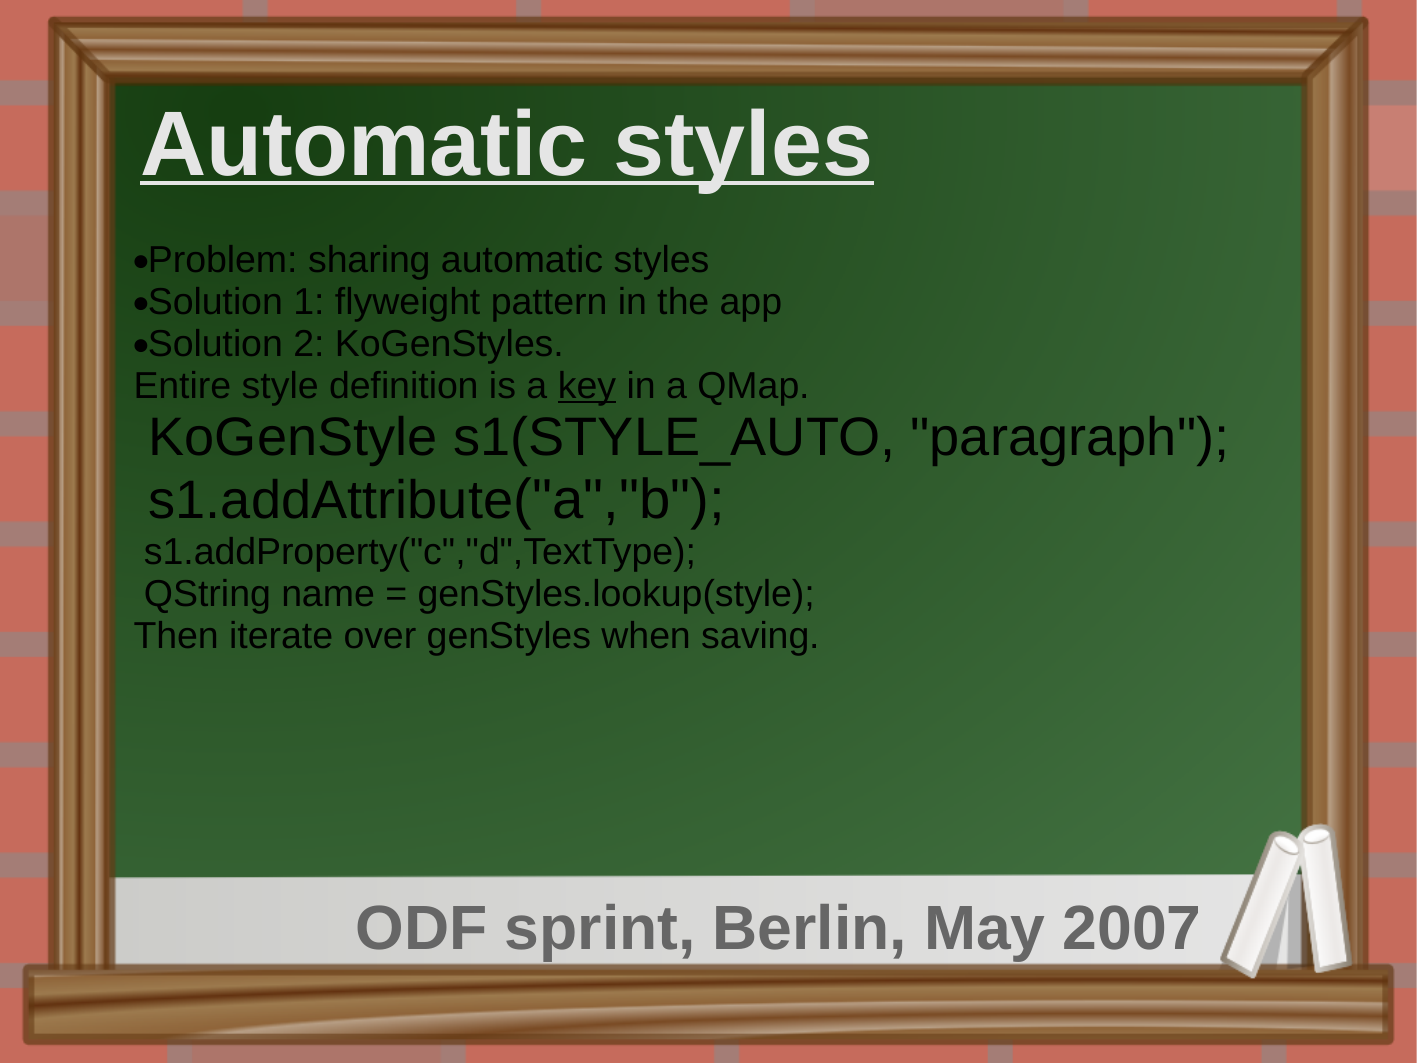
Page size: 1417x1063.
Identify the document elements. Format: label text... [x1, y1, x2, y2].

picture [0, 0, 1417, 1063]
text_box Automatic styles [125, 85, 1307, 206]
text_box Problem: sharing automatic styles Solution 1: flyweight pattern in the app Solution 2: KoGenStyles. Entire style definition is a key in a QMap. KoGenStyle s1(STYLE_AUTO, "paragraph"); s1.addAttribute("a","b"); s1.addProperty("c","d",TextType); QString name = genStyles.lookup(style); Then iterate over genStyles when saving. [118, 231, 1294, 901]
